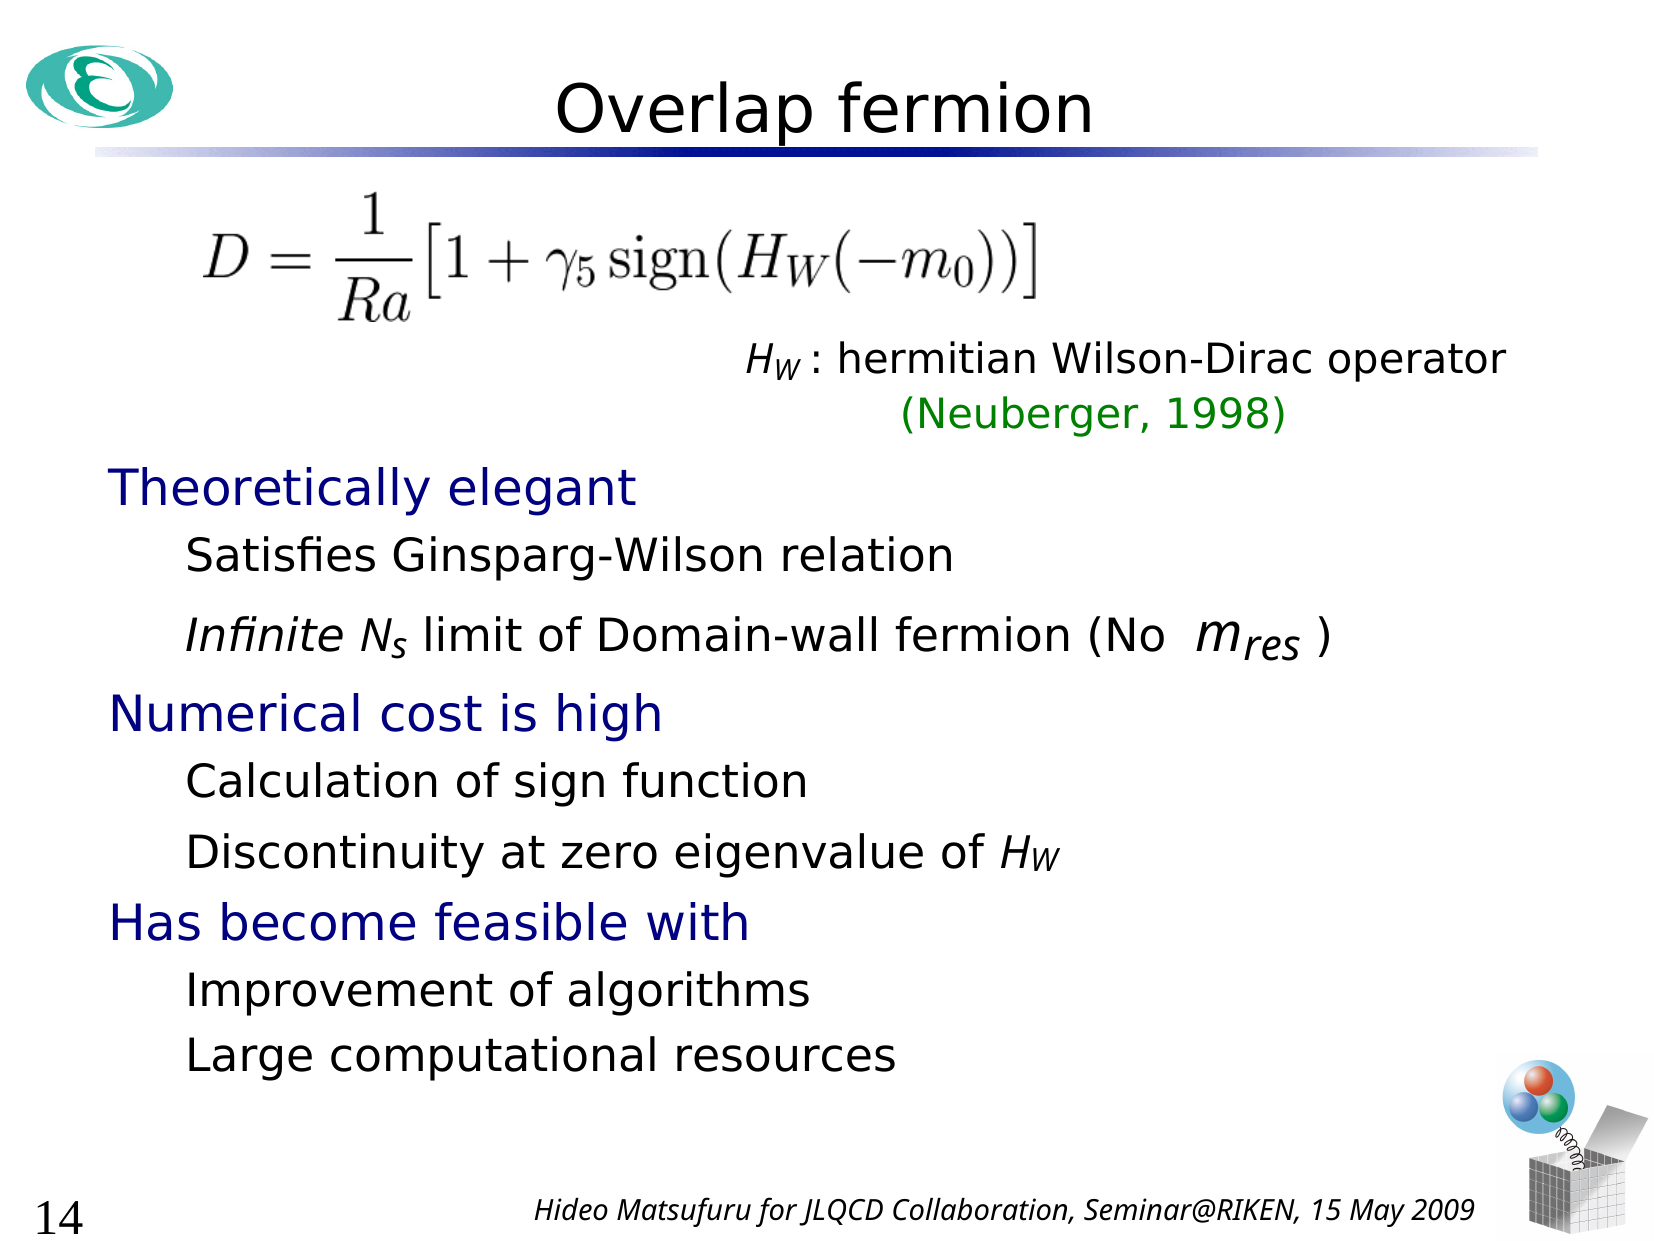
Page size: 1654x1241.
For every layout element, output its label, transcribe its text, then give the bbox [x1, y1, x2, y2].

picture [1497, 1053, 1654, 1241]
picture [20, 37, 179, 136]
picture [95, 147, 201, 157]
picture [203, 191, 1036, 322]
title Overlap fermion [201, 56, 1450, 163]
text_box HW : hermitian Wilson-Dirac operator [745, 329, 1516, 387]
picture [1450, 147, 1538, 157]
list Theoretically elegant Satisfies Ginsparg-Wilson relation Infinite Ns limit of Domain-wall fermion (No mres ) Numerical cost is high Calculation of sign function Discontinuity at zero eigenvalue of HW Has become feasible with Improvement of algorithms Large computational resources [90, 458, 1545, 1100]
list (Neuberger, 1998) [97, 382, 1601, 522]
